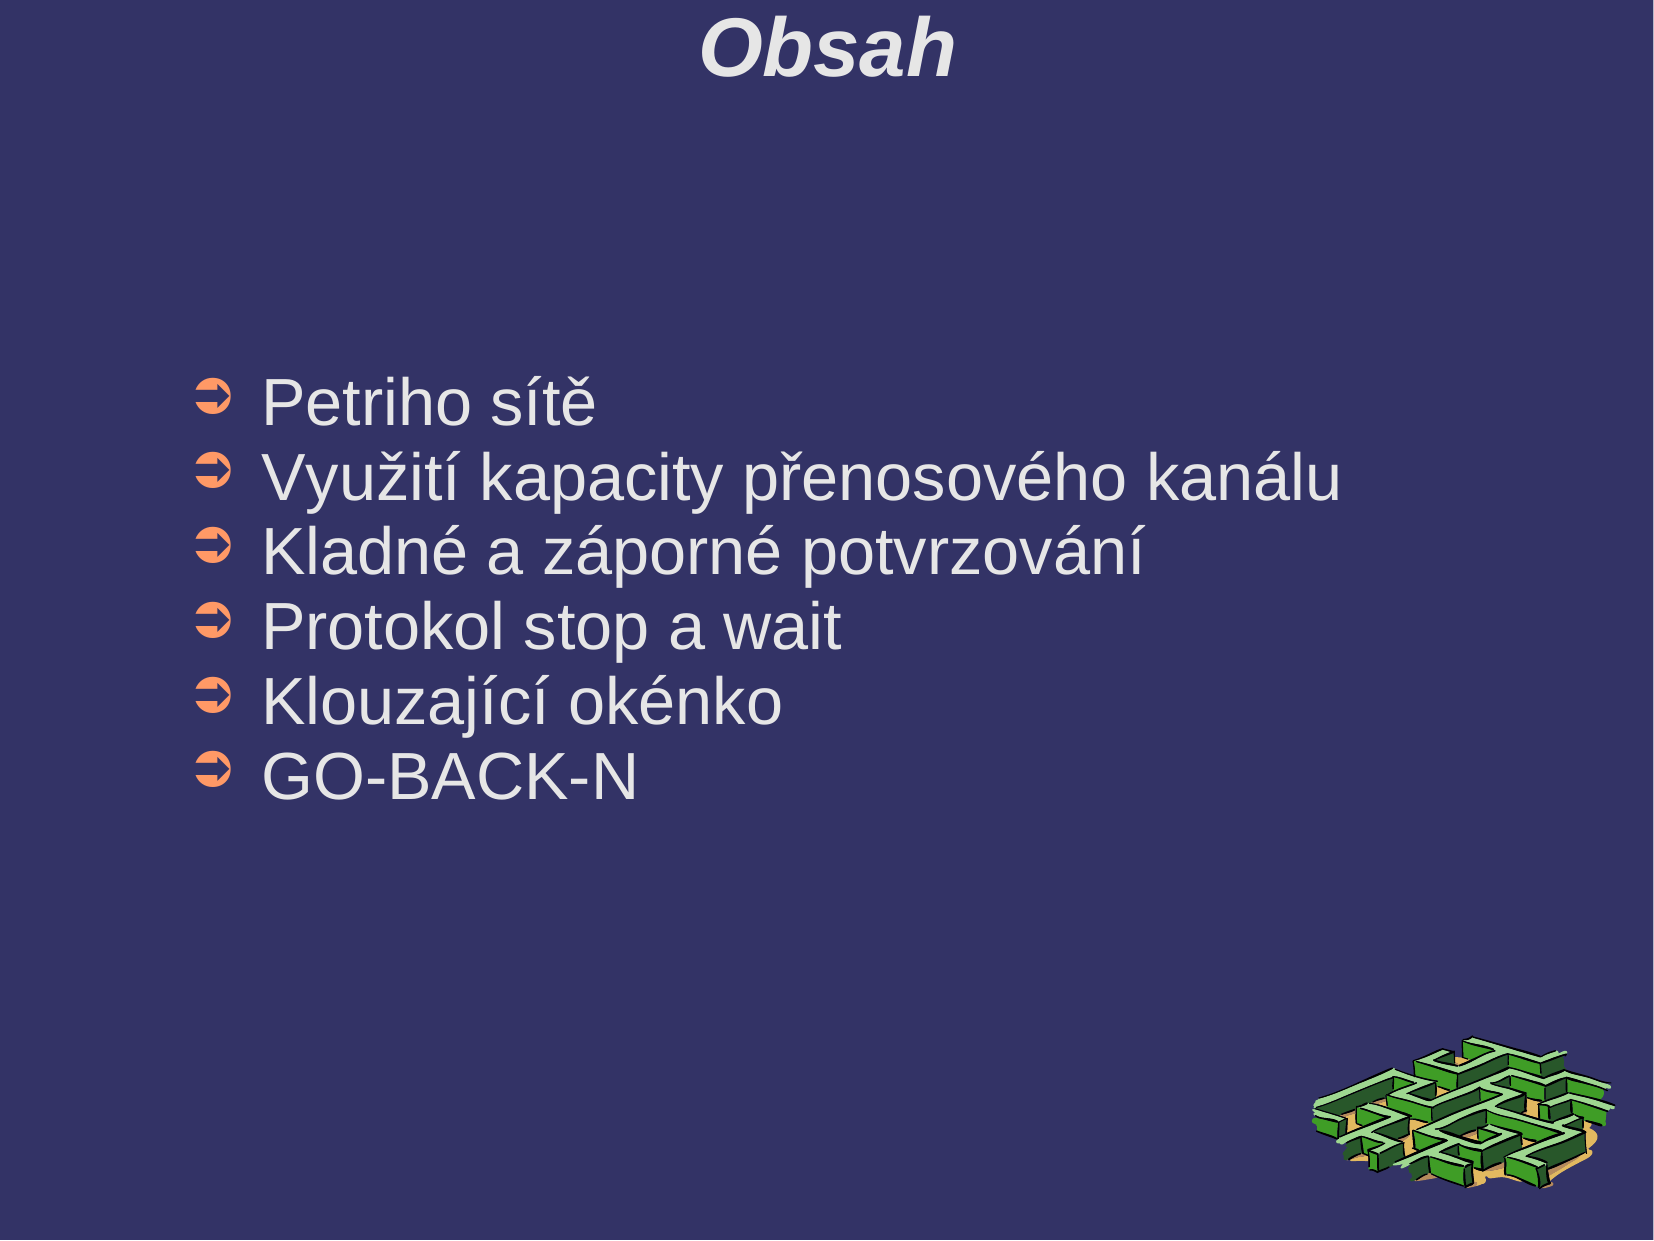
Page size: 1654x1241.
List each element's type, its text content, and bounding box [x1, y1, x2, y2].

list Petriho sítě Využití kapacity přenosového kanálu Kladné a záporné potvrzování Protokol stop a wait Klouzající okénko GO-BACK-N [178, 364, 1570, 1147]
title Obsah [121, 0, 1534, 141]
